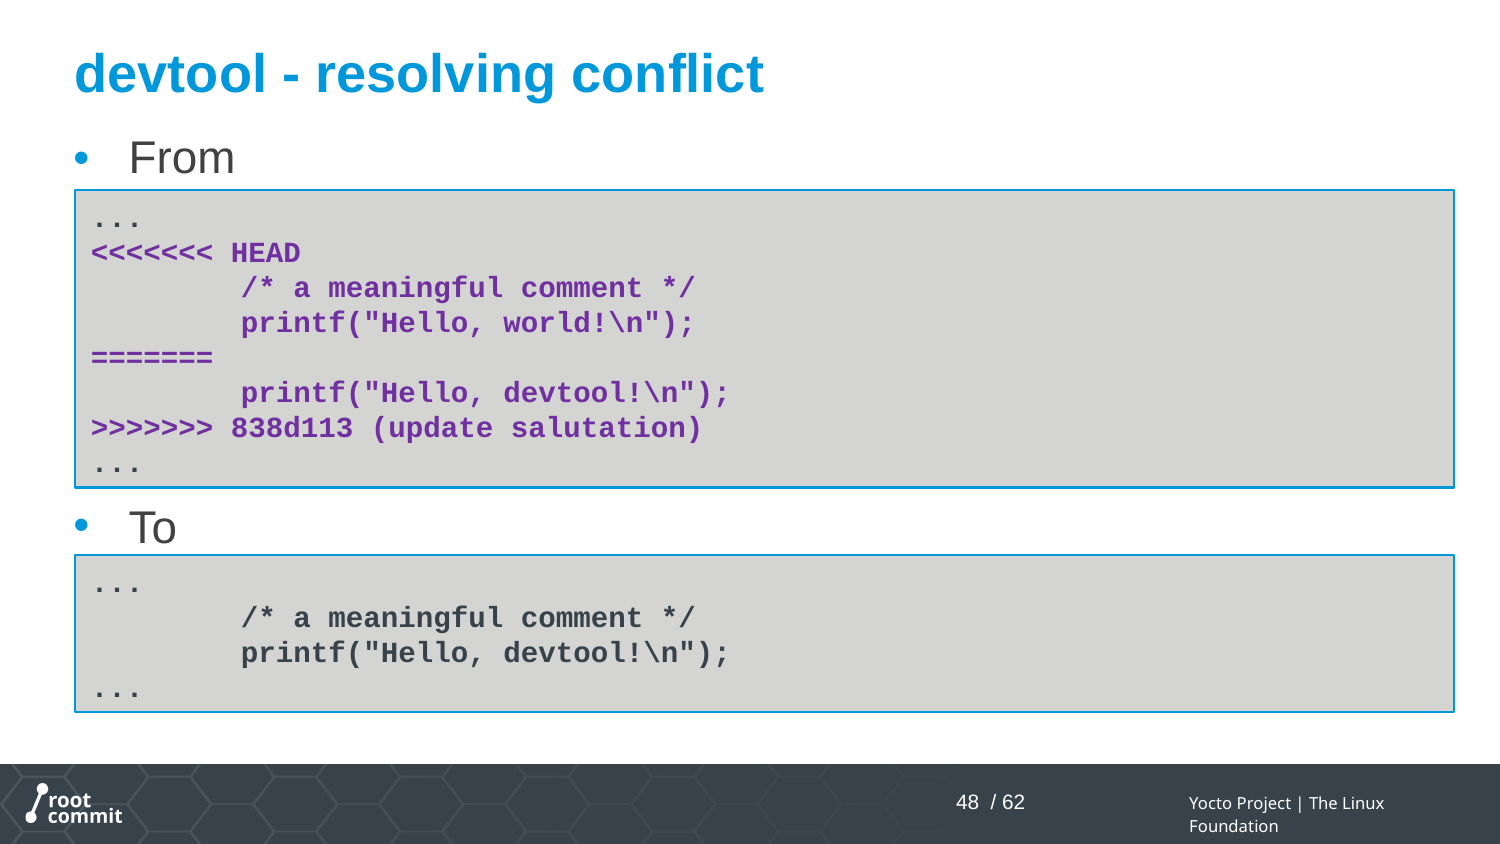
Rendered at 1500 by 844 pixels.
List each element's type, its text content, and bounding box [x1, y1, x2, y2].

text_box To [72, 497, 1422, 615]
text_box From [72, 132, 1422, 259]
picture [0, 0, 1500, 844]
text_box devtool - resolving conflict [74, 50, 1424, 159]
text_box ... /* a meaningful comment */ printf("Hello, devtool!\n"); ... [75, 555, 1455, 713]
text_box ... <<<<<<< HEAD /* a meaningful comment */ printf("Hello, world!\n"); ======= printf("Hello, devtool!\n"); >>>>>>> 838d113 (update salutation) ... [75, 189, 1455, 488]
